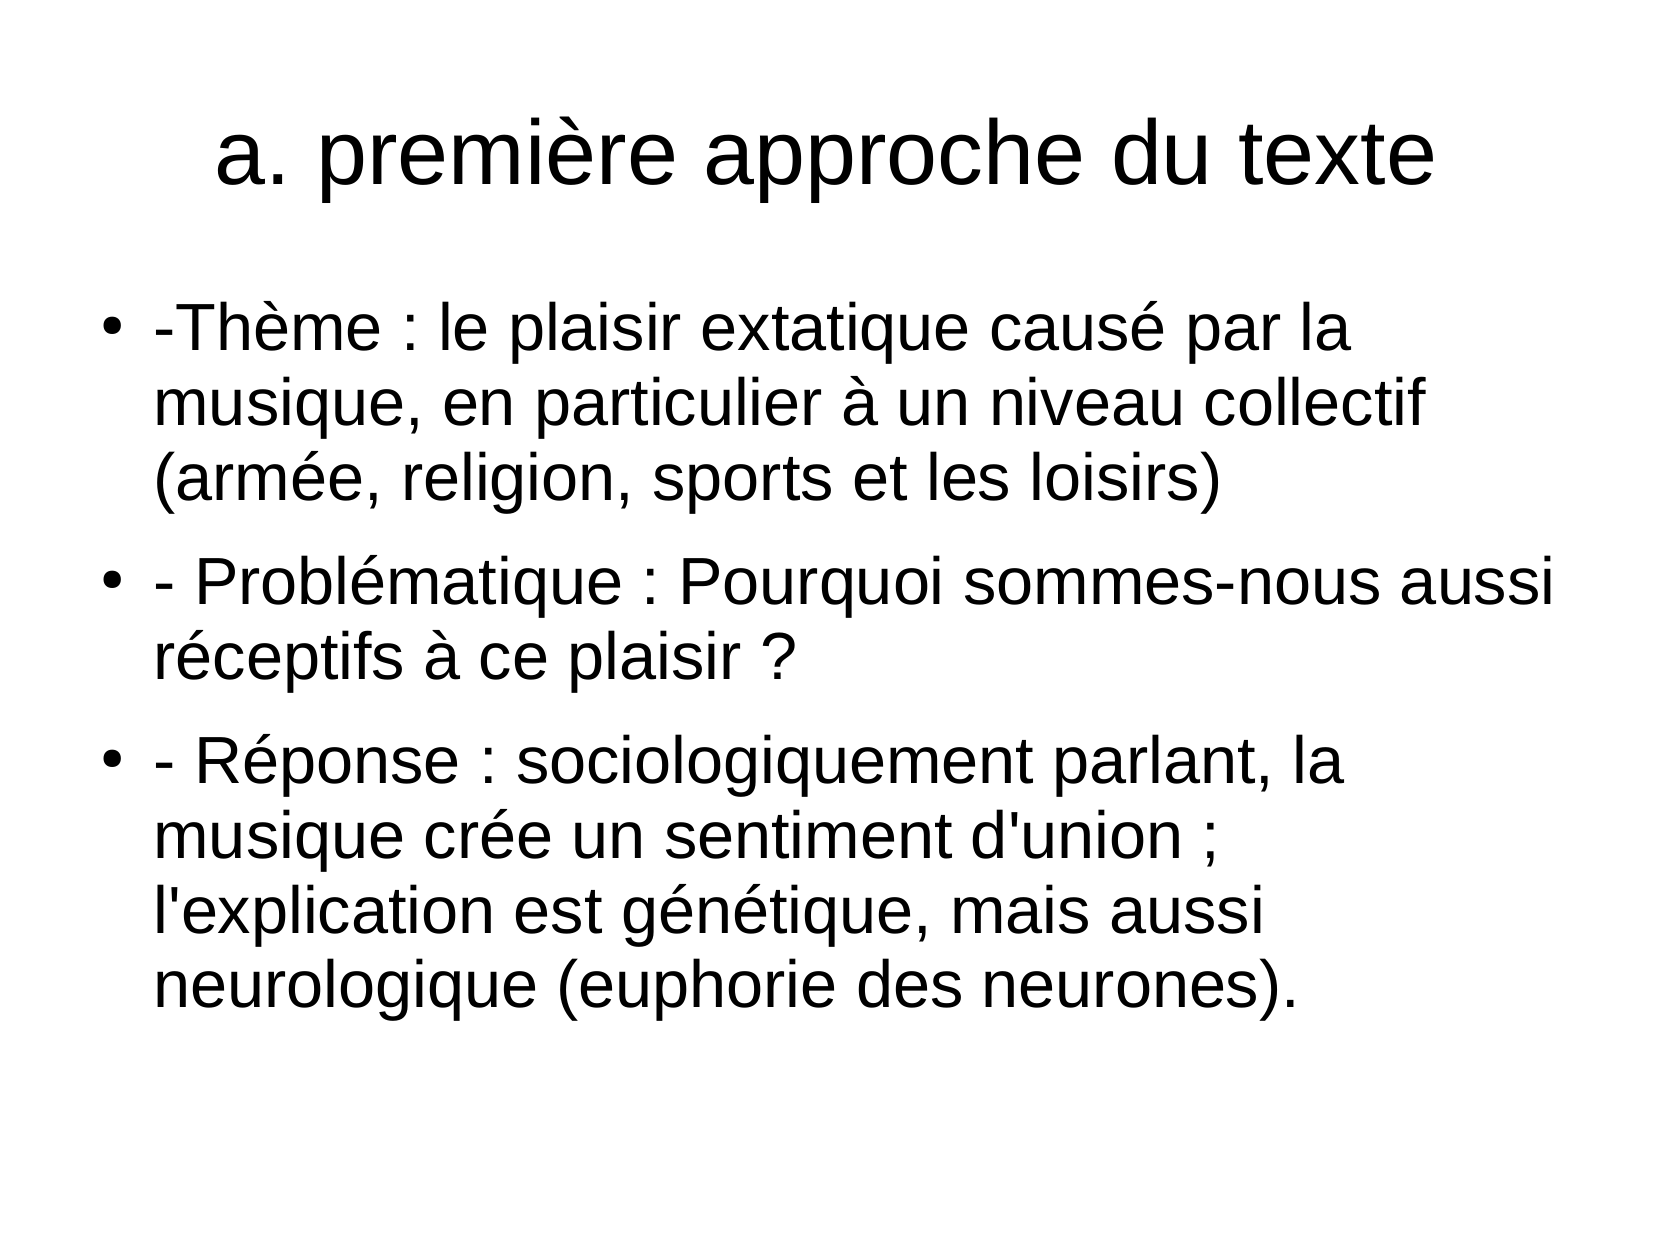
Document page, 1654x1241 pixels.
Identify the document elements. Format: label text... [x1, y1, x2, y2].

title a. première approche du texte [82, 49, 1571, 257]
list -Thème : le plaisir extatique causé par la musique, en particulier à un niveau collectif (armée, religion, sports et les loisirs) - Problématique : Pourquoi sommes-nous aussi réceptifs à ce plaisir ? - Réponse : sociologiquement parlant, la musique crée un sentiment d'union ; l'explication est génétique, mais aussi neurologique (euphorie des neurones). [82, 290, 1571, 1023]
